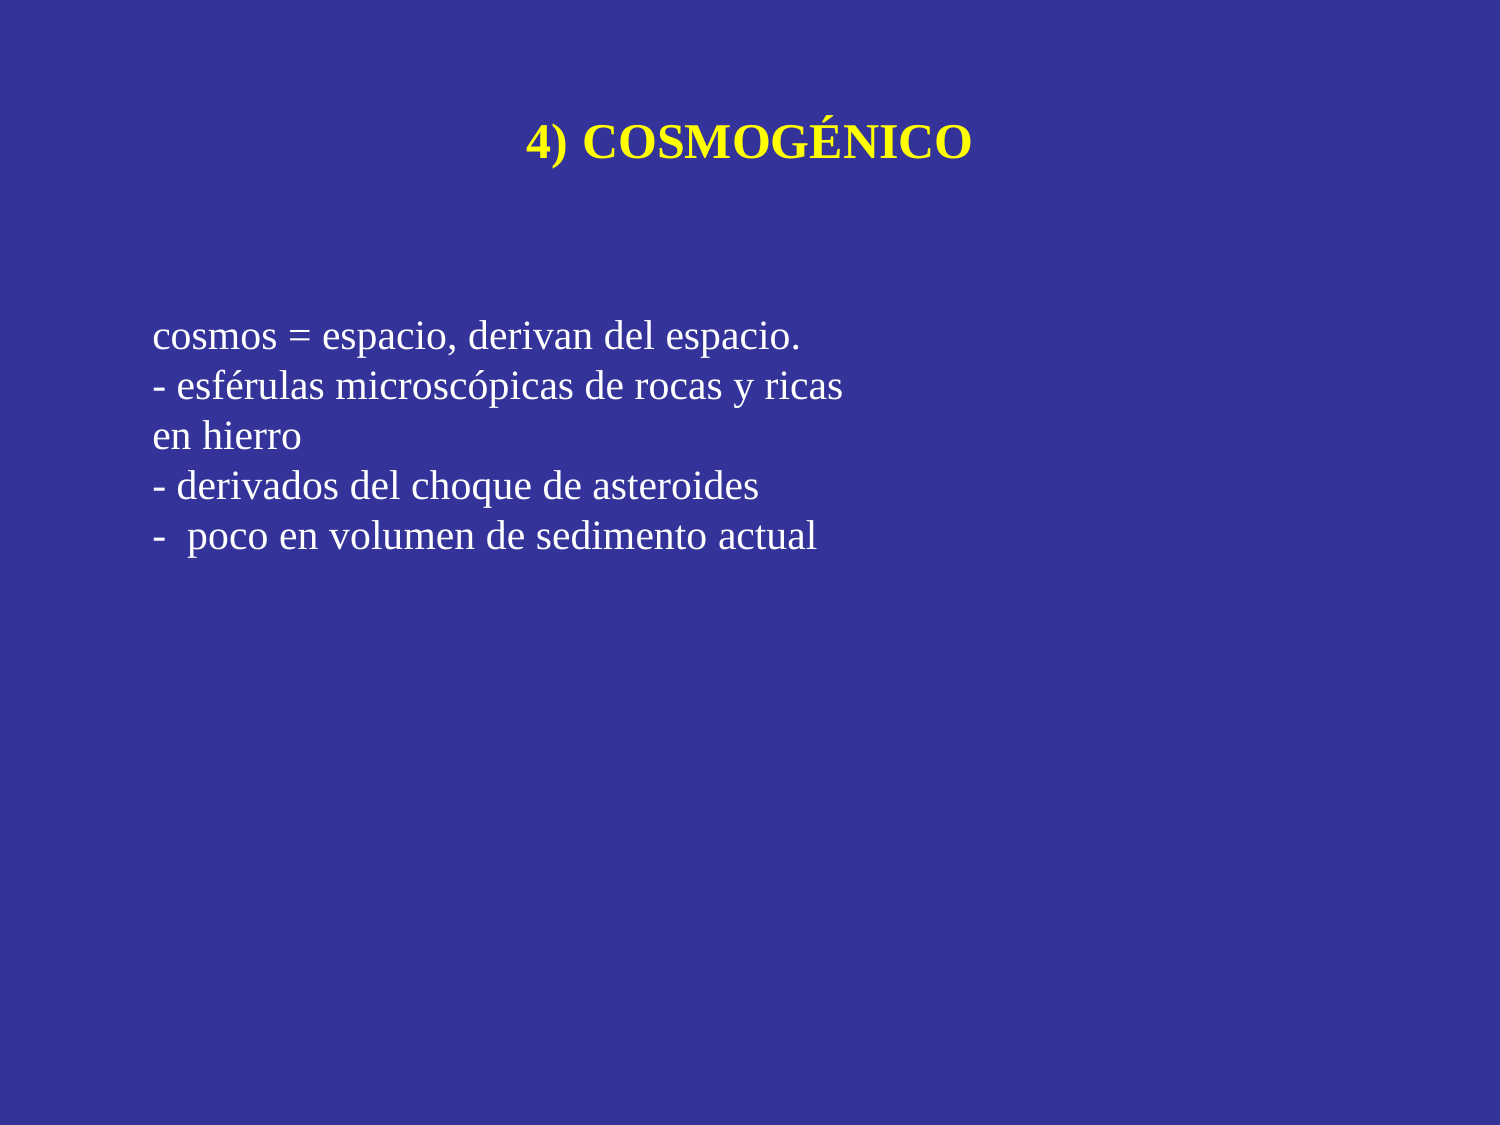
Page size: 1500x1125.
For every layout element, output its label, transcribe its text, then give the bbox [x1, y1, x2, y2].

text_box cosmos = espacio, derivan del espacio. - esférulas microscópicas de rocas y ricas en hierro - derivados del choque de asteroides - poco en volumen de sedimento actual [137, 299, 888, 566]
text_box 4) COSMOGÉNICO [75, 45, 1426, 233]
